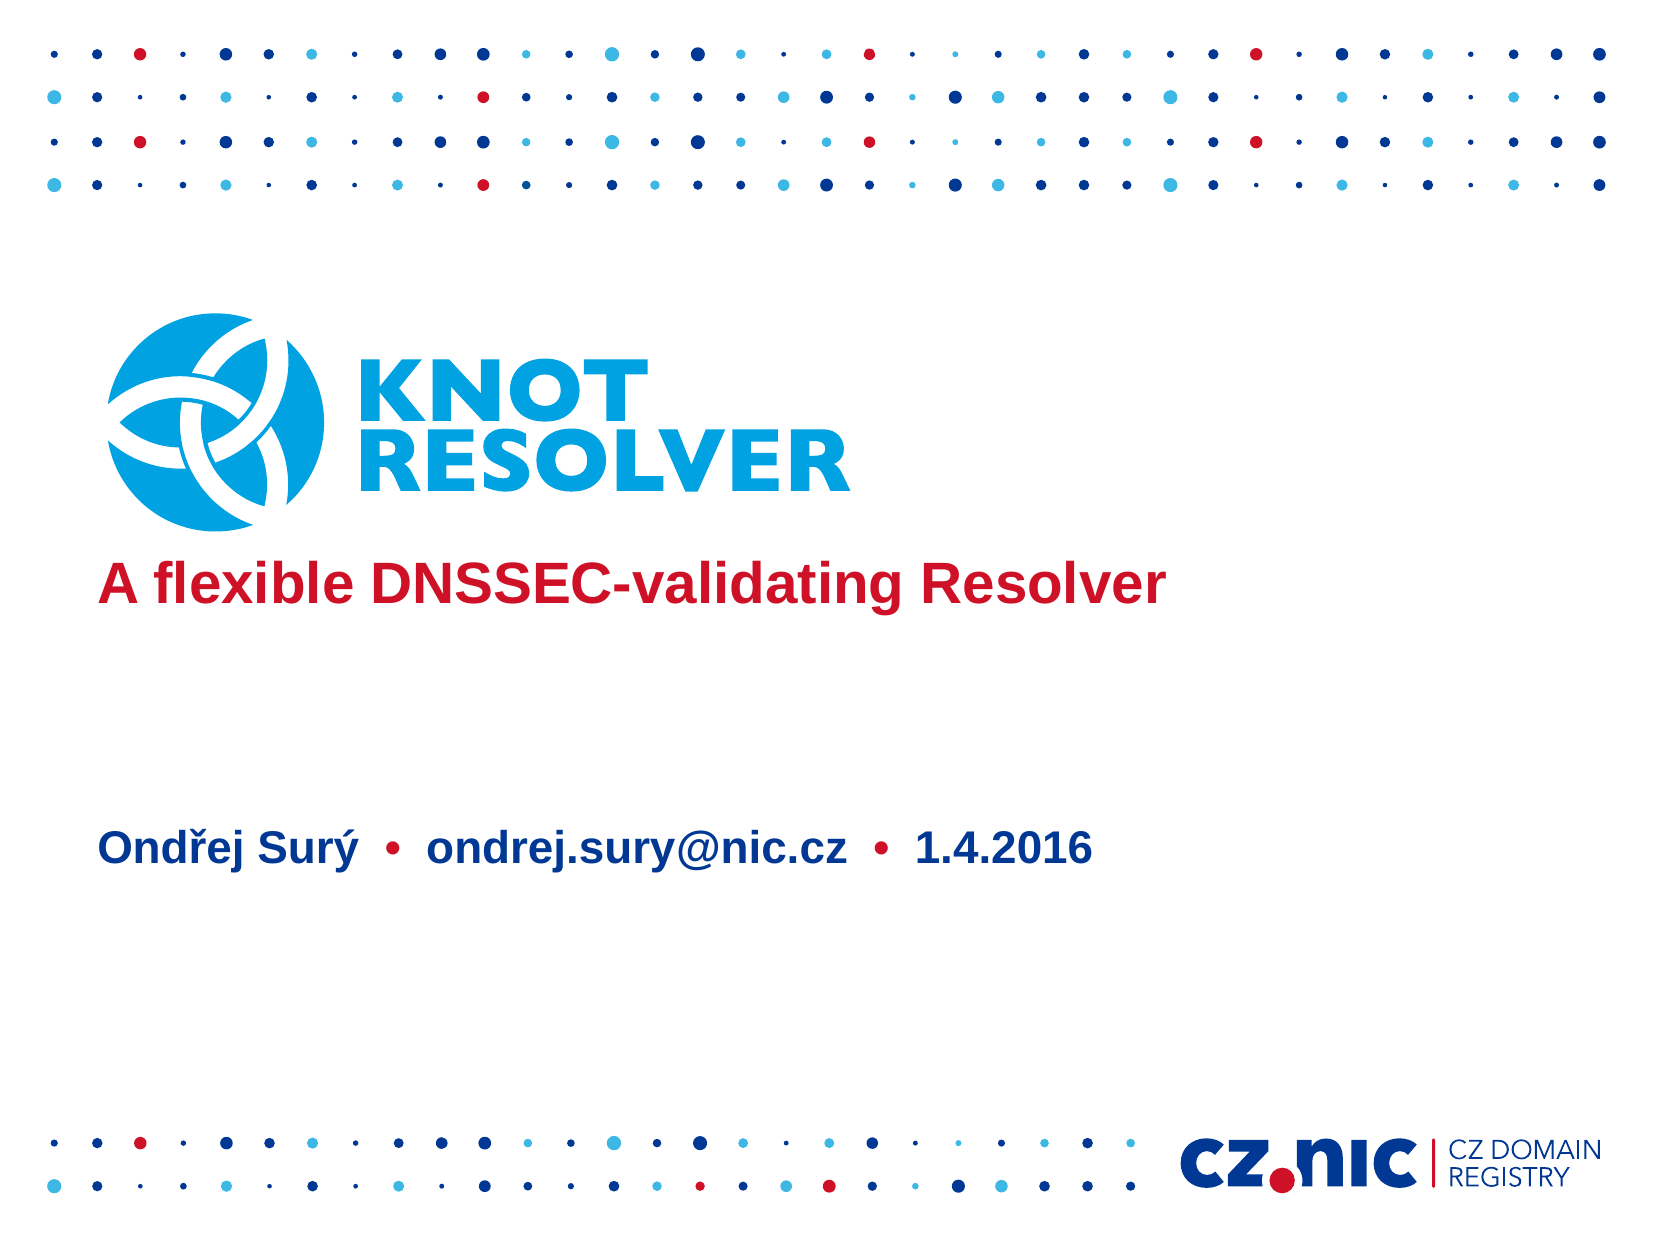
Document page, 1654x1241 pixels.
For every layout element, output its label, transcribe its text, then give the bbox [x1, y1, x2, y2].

picture [107, 313, 201, 401]
picture [810, 442, 824, 455]
picture [107, 377, 250, 468]
picture [107, 443, 202, 532]
text_box A flexible DNSSEC-validating Resolver [82, 543, 1228, 624]
picture [47, 47, 1606, 193]
text_box Ondřej Surý • ondrej.sury@nic.cz • 1.4.2016 [82, 815, 1252, 882]
picture [181, 313, 851, 532]
